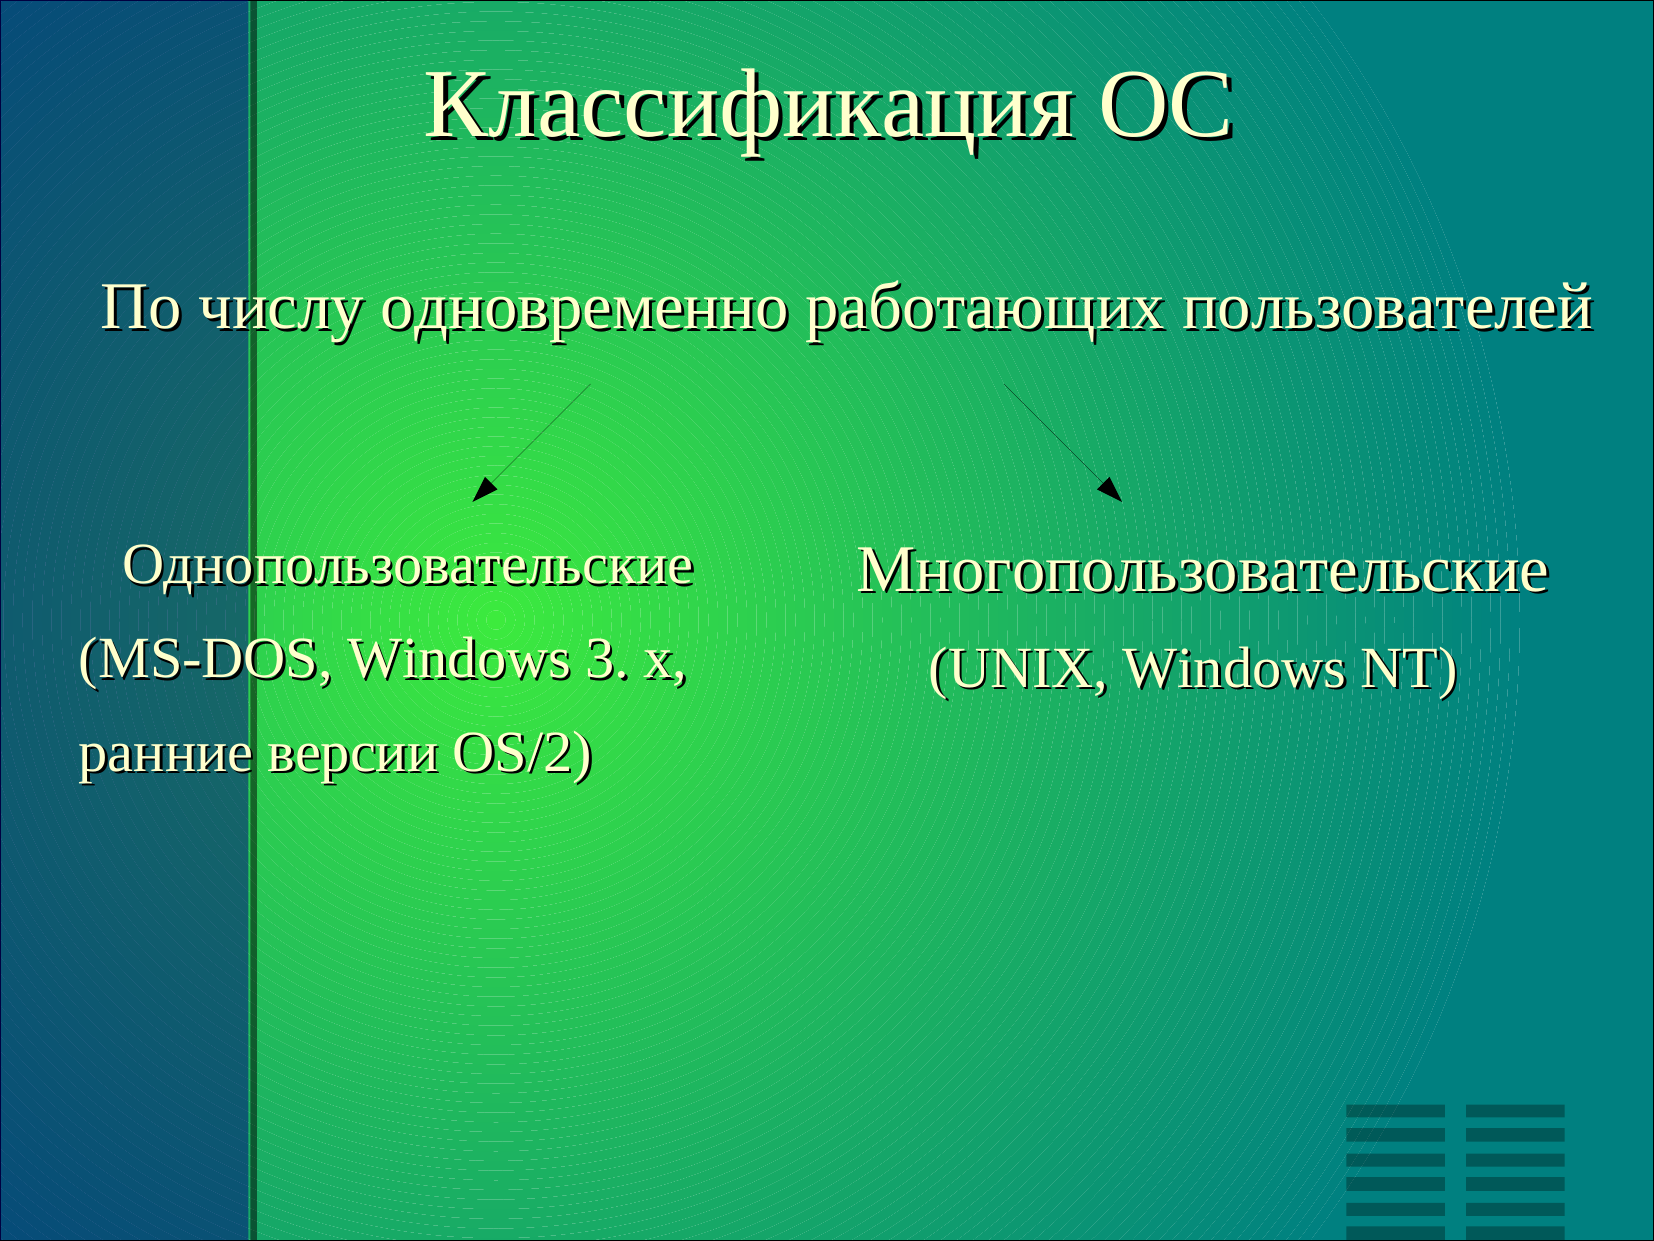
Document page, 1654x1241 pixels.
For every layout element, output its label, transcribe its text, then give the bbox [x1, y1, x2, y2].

list Однопользовательские (MS-DOS, Windows 3. x, ранние версии OS/2) [78, 531, 768, 905]
list Многопользовательские (UNIX, Windows NT) [856, 531, 1595, 768]
title Классификация ОС [123, 0, 1536, 165]
list По числу одновременно работающих пользователей [29, 165, 1654, 1241]
